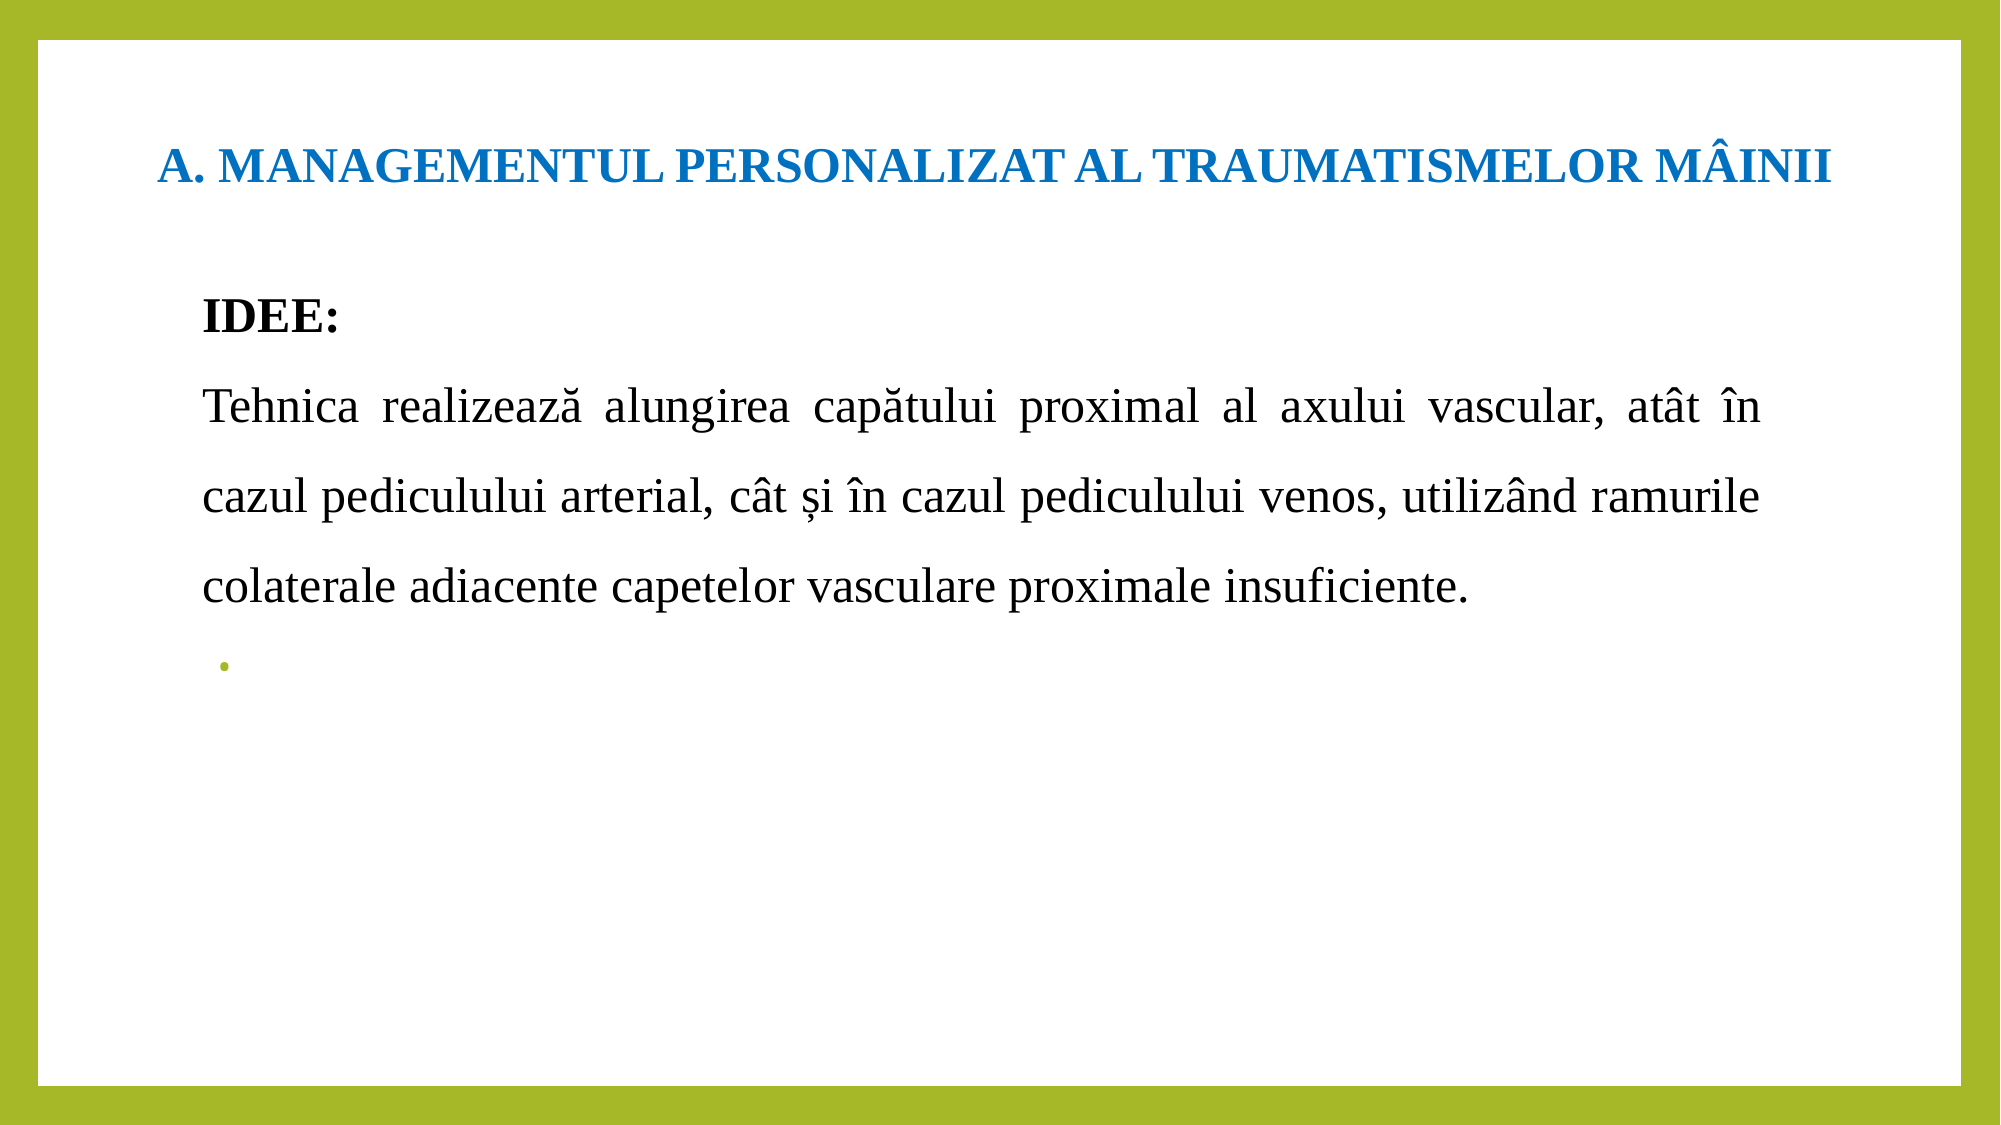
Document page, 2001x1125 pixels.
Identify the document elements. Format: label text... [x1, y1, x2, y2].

list IDEE: Tehnica realizează alungirea capătului proximal al axului vascular, atât în cazul pediculului arterial, cât și în cazul pediculului venos, utilizând ramurile colaterale adiacente capetelor vasculare proximale insuficiente. [187, 244, 1808, 1059]
title A. MANAGEMENTUL PERSONALIZAT AL TRAUMATISMELOR MÂINII [142, 99, 1863, 323]
